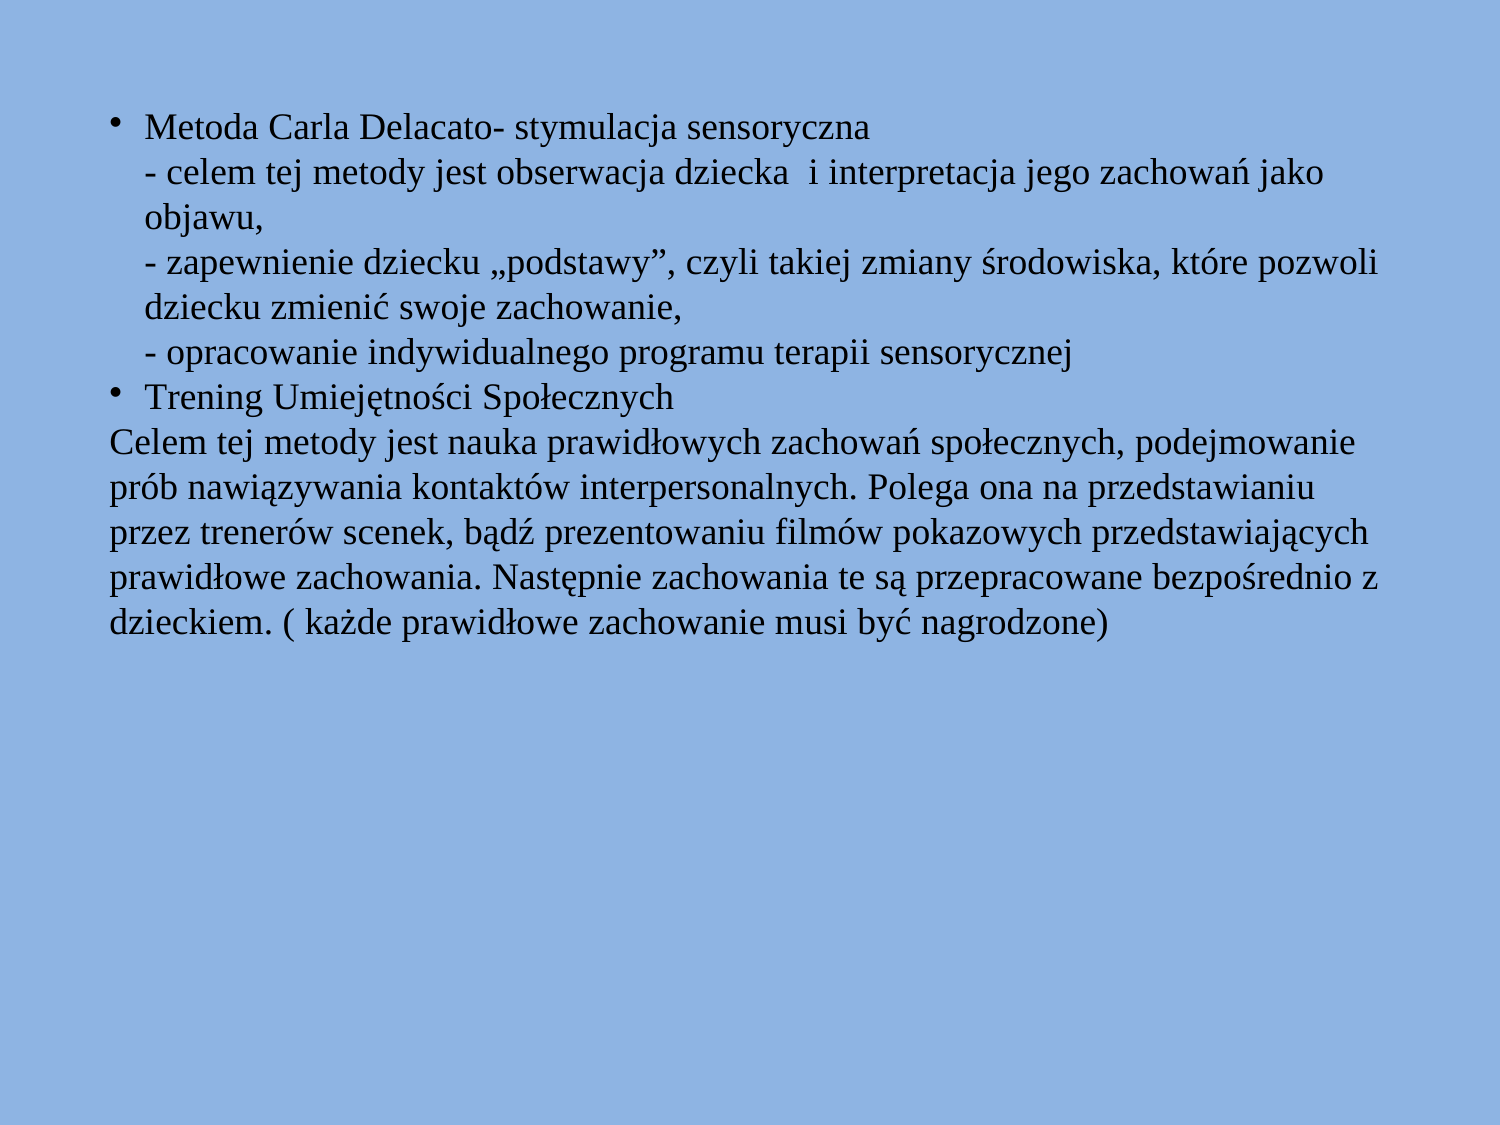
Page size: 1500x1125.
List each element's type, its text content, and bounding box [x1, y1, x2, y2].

text_box Metoda Carla Delacato- stymulacja sensoryczna - celem tej metody jest obserwacja dziecka i interpretacja jego zachowań jako objawu, - zapewnienie dziecku „podstawy”, czyli takiej zmiany środowiska, które pozwoli dziecku zmienić swoje zachowanie, - opracowanie indywidualnego programu terapii sensorycznej Trening Umiejętności Społecznych Celem tej metody jest nauka prawidłowych zachowań społecznych, podejmowanie prób nawiązywania kontaktów interpersonalnych. Polega ona na przedstawianiu przez trenerów scenek, bądź prezentowaniu filmów pokazowych przedstawiających prawidłowe zachowania. Następnie zachowania te są przepracowane bezpośrednio z dzieckiem. ( każde prawidłowe zachowanie musi być nagrodzone) [94, 94, 1406, 425]
